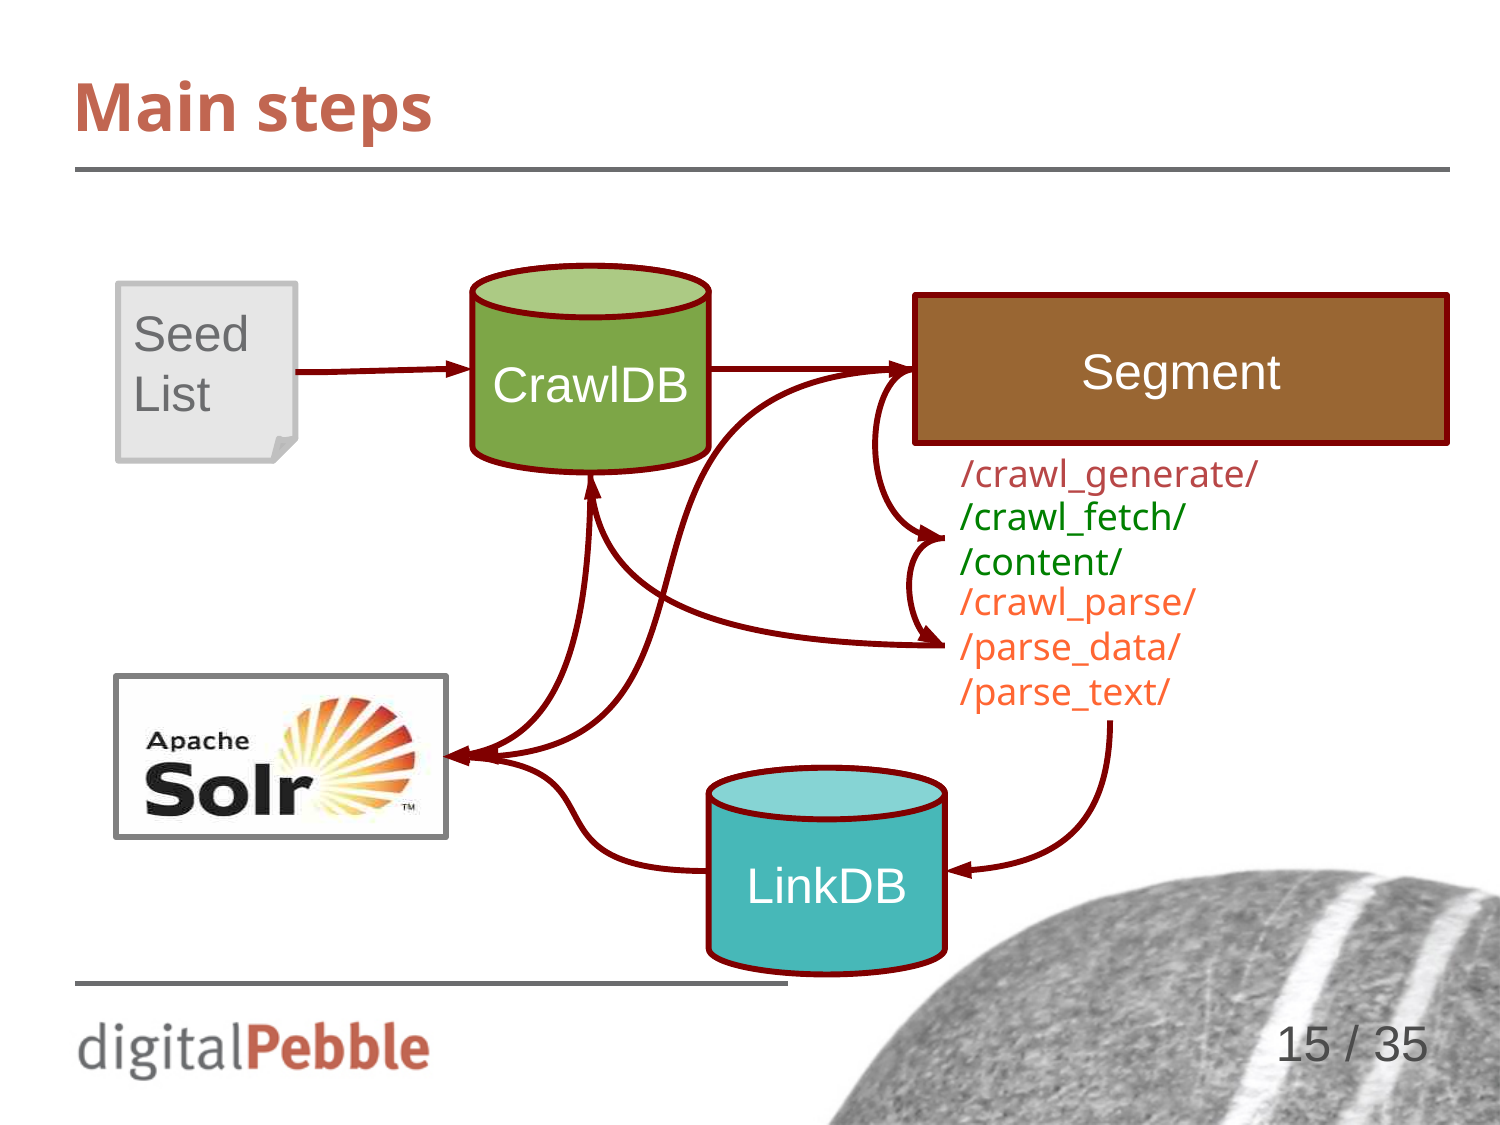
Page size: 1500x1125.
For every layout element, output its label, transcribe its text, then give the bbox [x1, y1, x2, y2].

text_box /crawl_generate/ [945, 442, 1300, 503]
text_box /crawl_parse/ /parse_data/ /parse_text/ [944, 570, 1276, 721]
title Main steps [57, 37, 1438, 174]
text_box LinkDB [708, 795, 945, 975]
text_box /crawl_fetch/ /content/ [944, 485, 1277, 591]
text_box CrawlDB [472, 294, 709, 473]
text_box Seed List [118, 283, 296, 461]
text_box Segment [915, 295, 1447, 443]
picture [0, 0, 1500, 1125]
